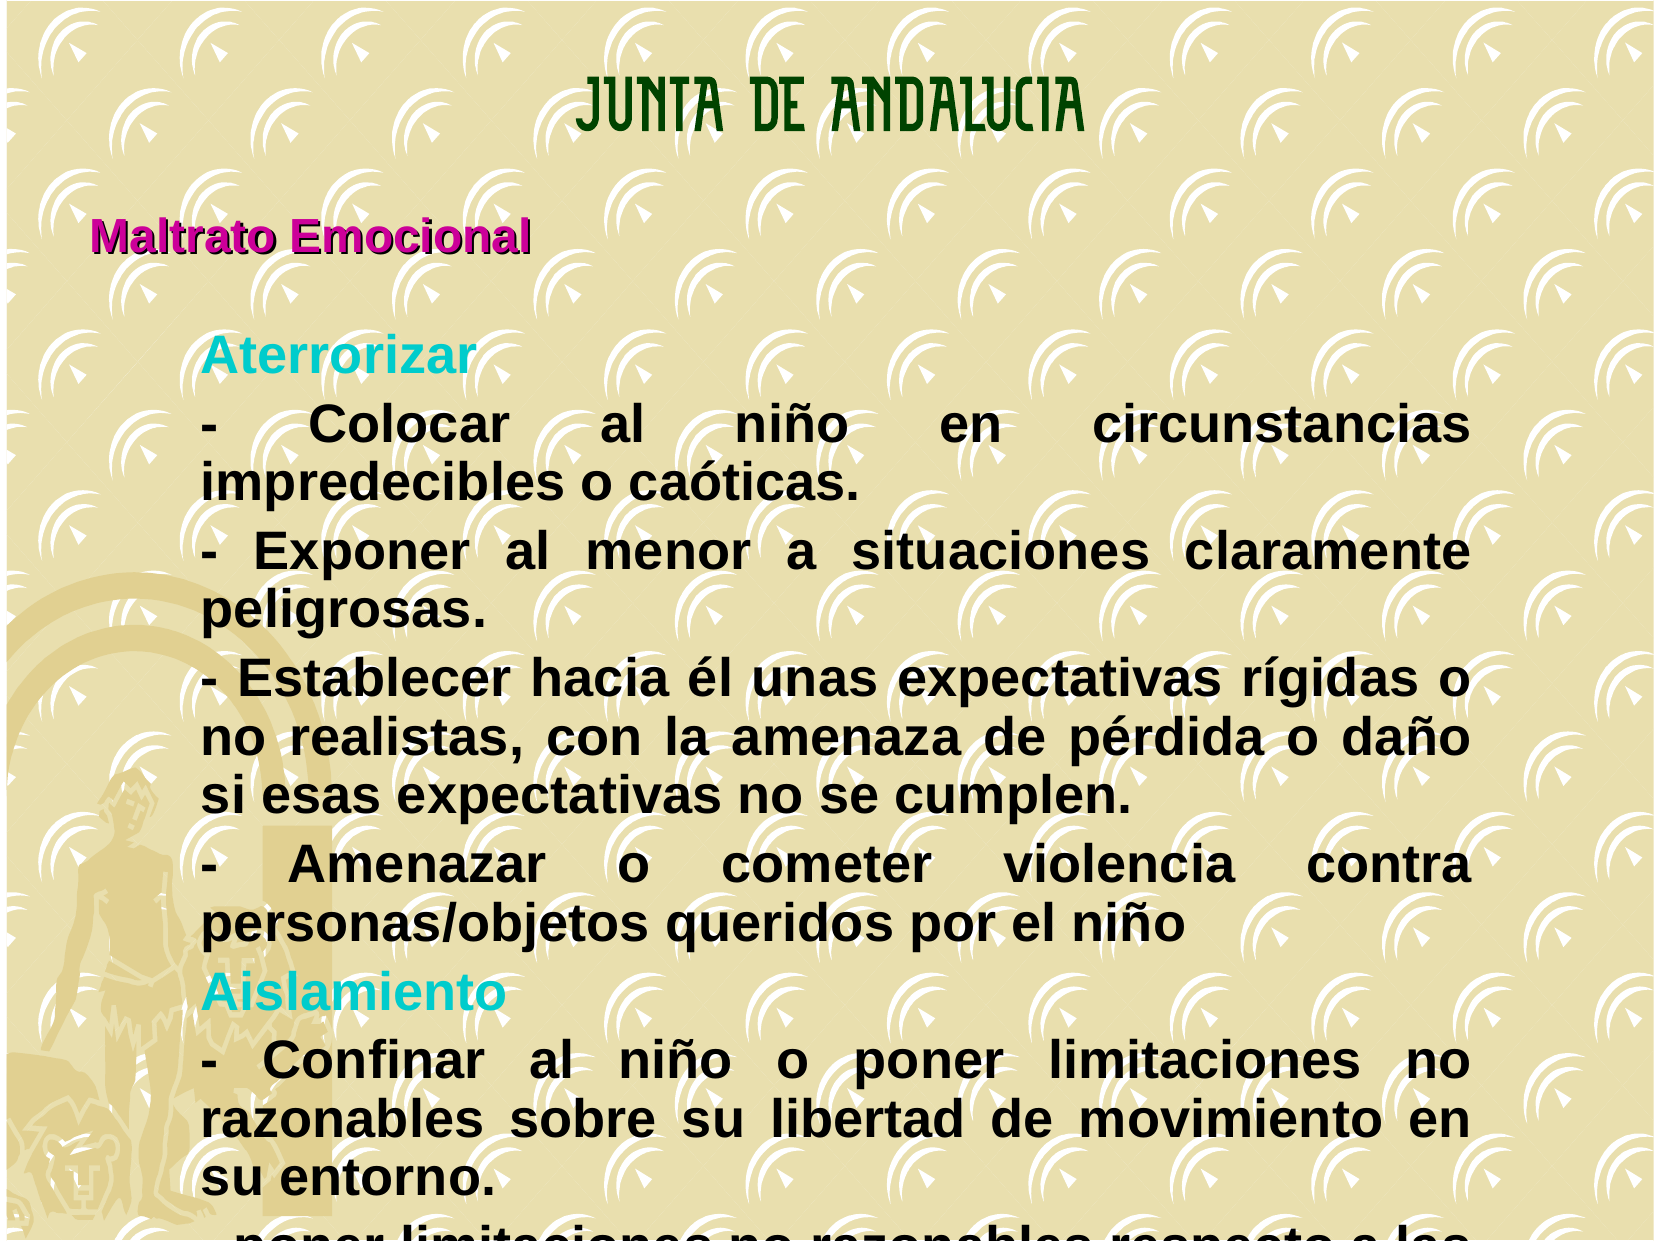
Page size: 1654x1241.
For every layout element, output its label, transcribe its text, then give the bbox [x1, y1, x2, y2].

text_box Maltrato Emocional [59, 200, 1654, 1114]
text_box [1278, 1114, 1289, 1119]
text_box [386, 1114, 398, 1132]
text_box [230, 1124, 240, 1132]
text_box [1137, 1114, 1150, 1132]
text_box [549, 1114, 562, 1132]
text_box [289, 1114, 302, 1132]
text_box [1170, 1114, 1180, 1129]
text_box [434, 1114, 445, 1119]
text_box [354, 1124, 364, 1132]
text_box [1033, 1114, 1044, 1119]
text_box [1418, 1114, 1429, 1119]
text_box [811, 1114, 823, 1132]
text_box [583, 1114, 595, 1132]
text_box [723, 1114, 734, 1132]
text_box [942, 1114, 954, 1132]
text_box [911, 1124, 921, 1132]
picture [6, 0, 1654, 1241]
text_box [35, 448, 59, 910]
text_box [636, 1114, 647, 1119]
text_box [843, 1114, 854, 1119]
text_box [96, 1114, 1539, 1209]
text_box [1360, 1114, 1373, 1132]
list Aterrorizar - Colocar al niño en circunstancias impredecibles o caóticas. - Exponer al menor a situaciones claramente peligrosas. - Establecer hacia él unas expectativas rígidas o no realistas, con la amenaza de pérdida o daño si esas expectativas no se cumplen. - Amenazar o cometer violencia contra personas/objetos queridos por el niño Aislamiento - Confinar al niño o poner limitaciones no razonables sobre su libertad de movimiento en su entorno. - poner limitaciones no razonables respecto a las interacciones sociales con otros niños o adultos. Violencia doméstica extrema y/o crónica - Producir situaciones de violencia física o verbal intensa entre los padres/tutores en presencia del niño [129, 318, 1489, 1059]
text_box [1000, 1114, 1012, 1132]
